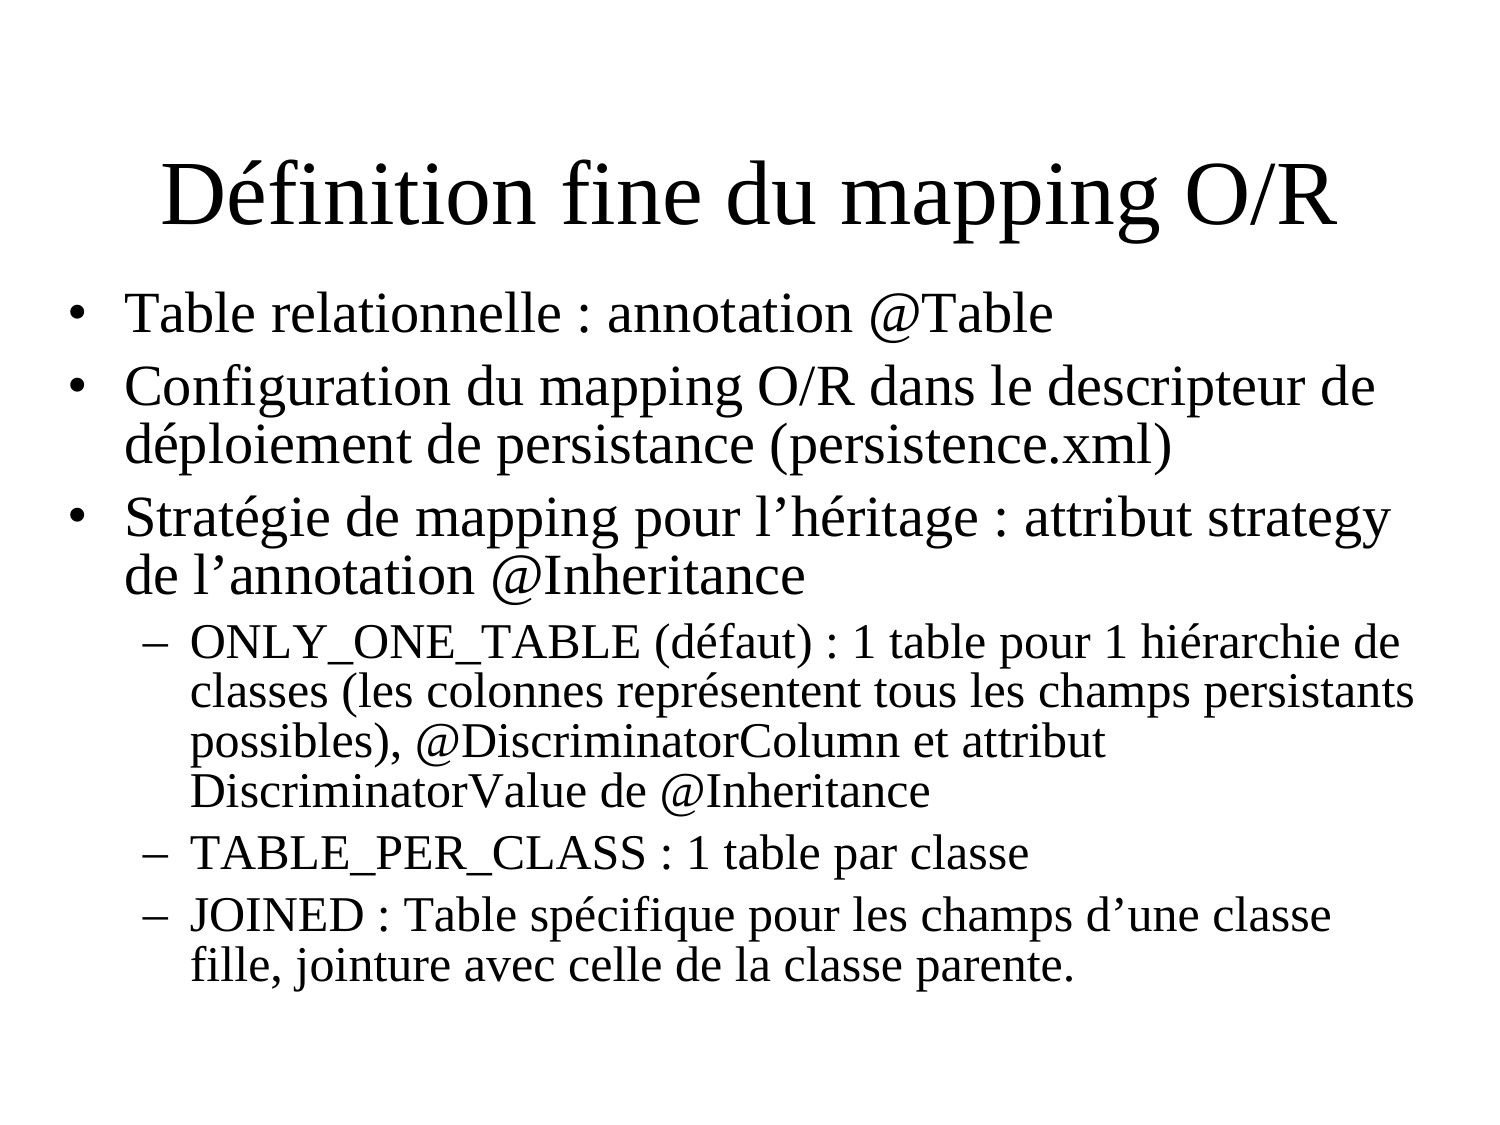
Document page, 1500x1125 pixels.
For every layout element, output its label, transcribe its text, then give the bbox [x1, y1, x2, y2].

title Définition fine du mapping O/R [112, 99, 1388, 278]
list Table relationnelle : annotation @Table Configuration du mapping O/R dans le descripteur de déploiement de persistance (persistence.xml) Stratégie de mapping pour l’héritage : attribut strategy de l’annotation @Inheritance ONLY_ONE_TABLE (défaut) : 1 table pour 1 hiérarchie de classes (les colonnes représentent tous les champs persistants possibles), @DiscriminatorColumn et attribut DiscriminatorValue de @Inheritance TABLE_PER_CLASS : 1 table par classe JOINED : Table spécifique pour les champs d’une classe fille, jointure avec celle de la classe parente. [53, 278, 1447, 1059]
